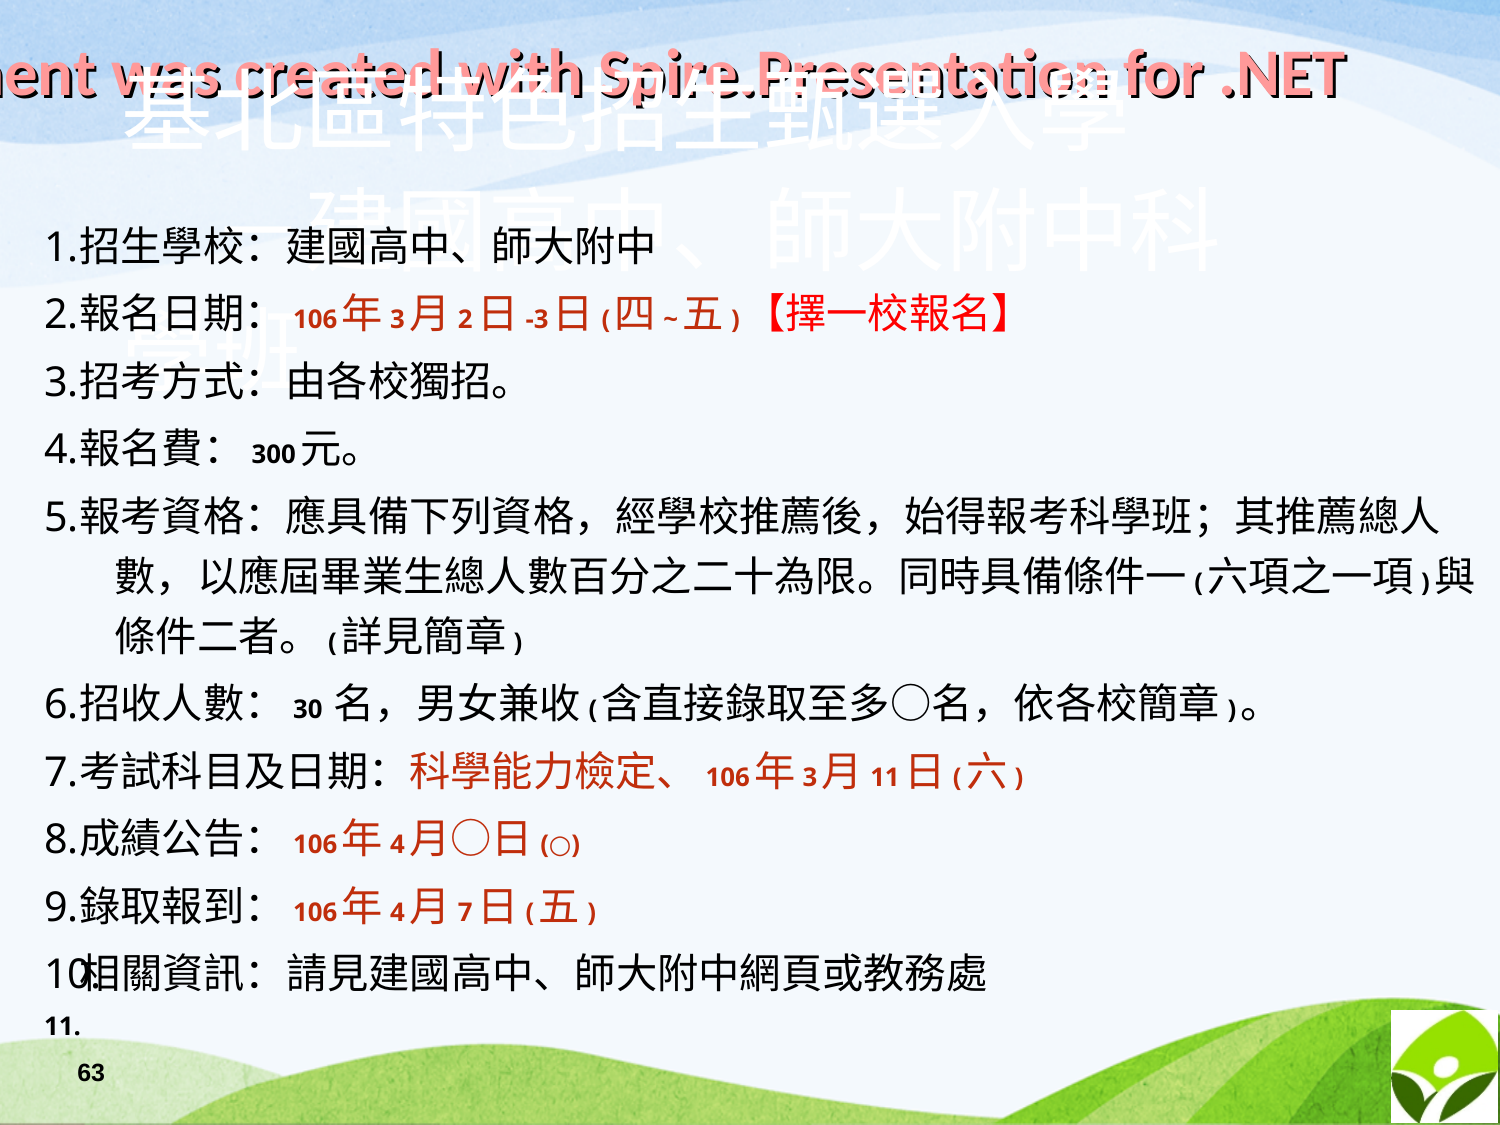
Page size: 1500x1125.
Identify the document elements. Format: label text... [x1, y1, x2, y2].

picture [0, 0, 1500, 1125]
title 基北區特色招生甄選入學 －建國高中、師大附中科學班 [106, 41, 1302, 206]
text_box 63 [62, 1054, 157, 1092]
list 招生學校：建國高中、師大附中 報名日期：106年3月2日-3日(四~五)【擇一校報名】 招考方式：由各校獨招。 報名費：300元。 報考資格：應具備下列資格，經學校推薦後，始得報考科學班；其推薦總人數，以應屆畢業生總人數百分之二十為限。同時具備條件一(六項之一項)與條件二者。(詳見簡章) 招收人數：30 名，男女兼收(含直接錄取至多○名，依各校簡章)。 考試科目及日期：科學能力檢定、106年3月11日(六) 成績公告：106年4月○日(○) 錄取報到：106年4月7日(五) 相關資訊：請見建國高中、師大附中網頁或教務處 [29, 206, 1500, 1021]
